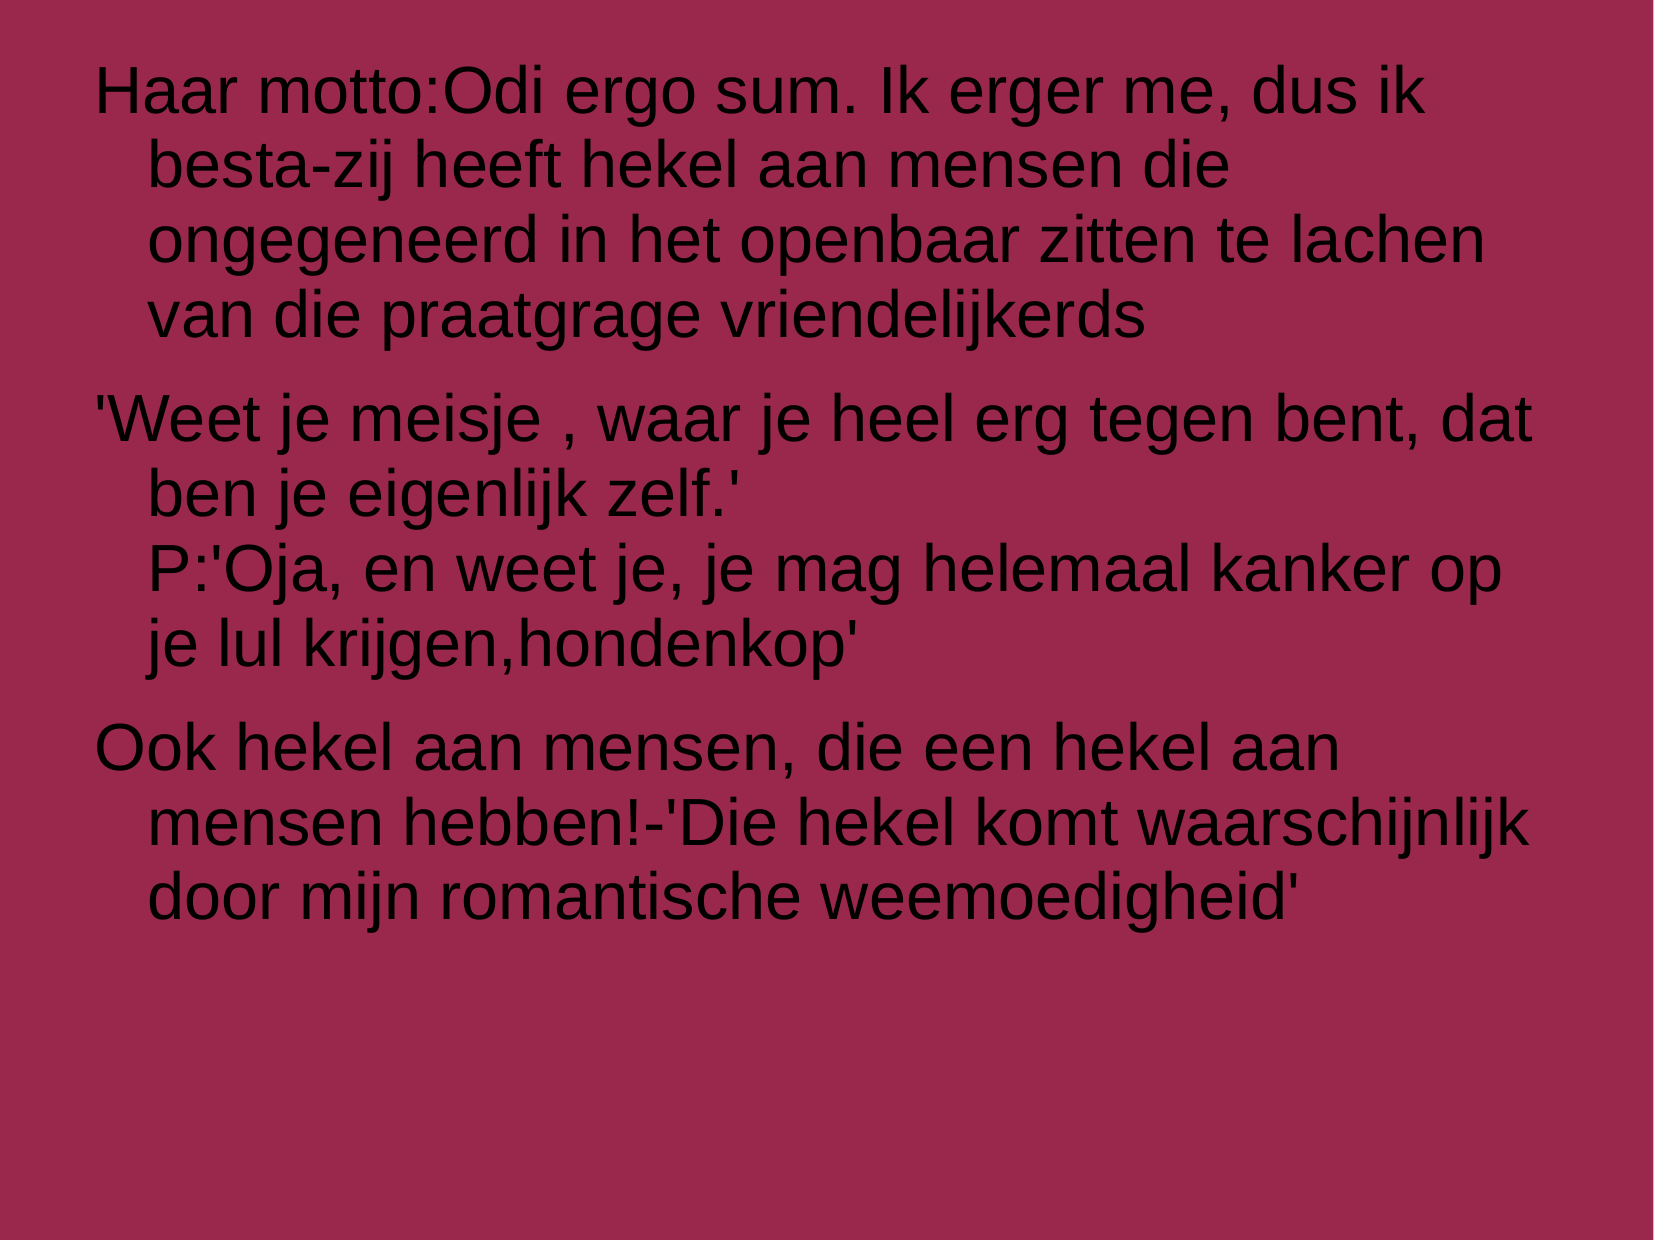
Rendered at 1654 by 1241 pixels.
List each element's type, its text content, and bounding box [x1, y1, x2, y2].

list Haar motto:Odi ergo sum. Ik erger me, dus ik besta-zij heeft hekel aan mensen die ongegeneerd in het openbaar zitten te lachen van die praatgrage vriendelijkerds 'Weet je meisje , waar je heel erg tegen bent, dat ben je eigenlijk zelf.' P:'Oja, en weet je, je mag helemaal kanker op je lul krijgen,hondenkop' Ook hekel aan mensen, die een hekel aan mensen hebben!-'Die hekel komt waarschijnlijk door mijn romantische weemoedigheid' [76, 52, 1565, 929]
